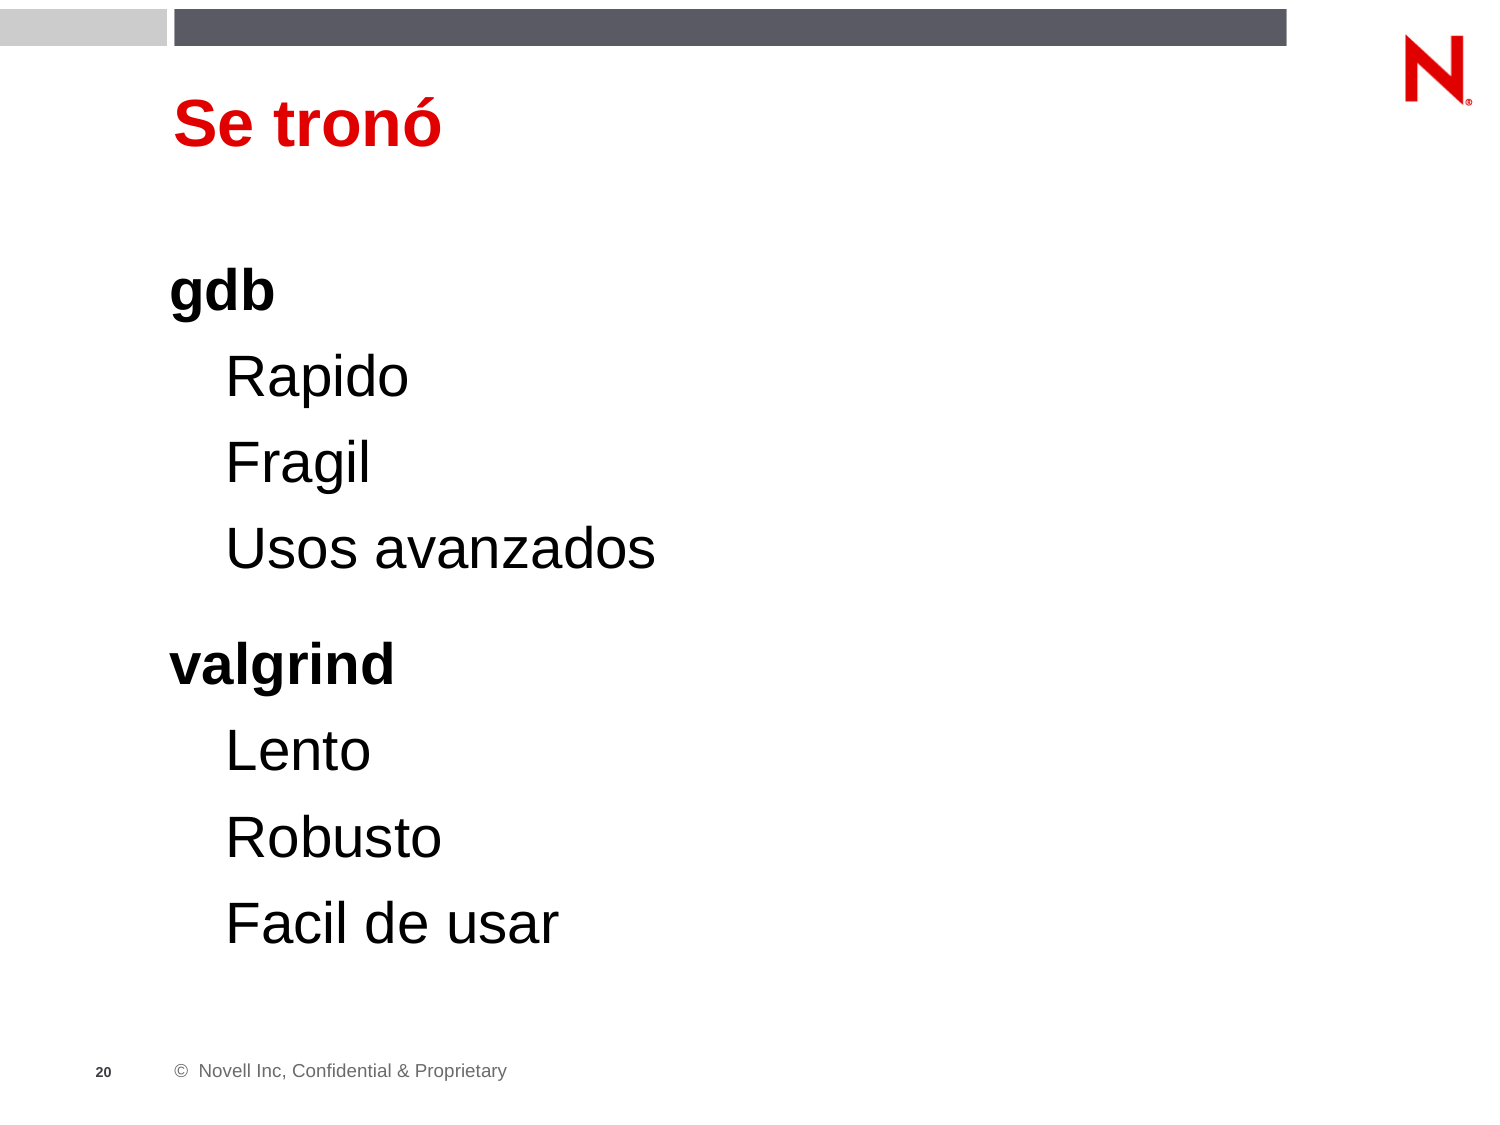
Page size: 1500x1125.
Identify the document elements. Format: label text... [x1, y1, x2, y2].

list gdb Rapido Fragil Usos avanzados valgrind Lento Robusto Facil de usar [169, 224, 1313, 986]
picture [1403, 32, 1473, 107]
title Se tronó [173, 41, 1395, 205]
